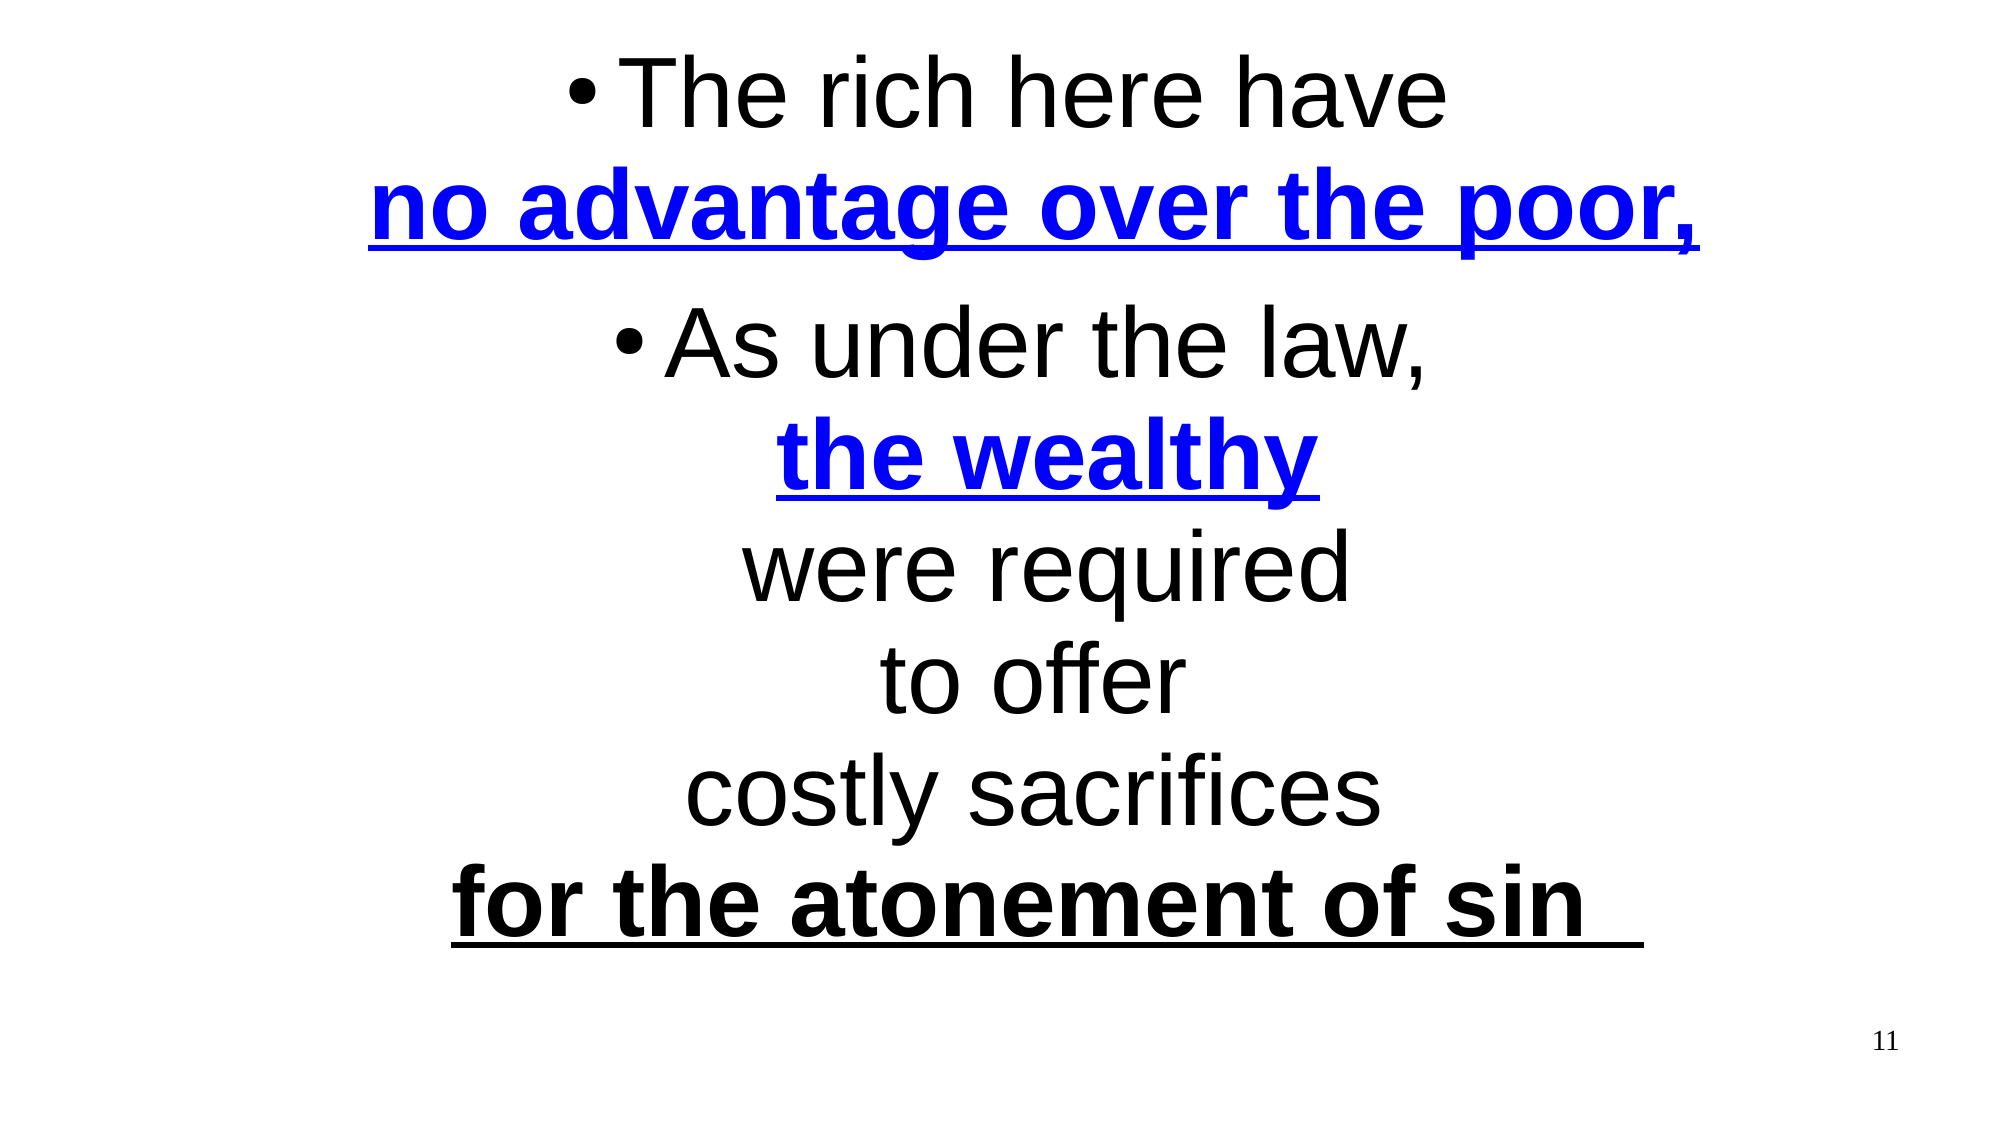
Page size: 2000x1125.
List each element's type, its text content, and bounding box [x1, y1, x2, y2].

list The rich here have no advantage over the poor, As under the law, the wealthy were required to offer costly sacrifices for the atonement of sin [37, 37, 1988, 1088]
